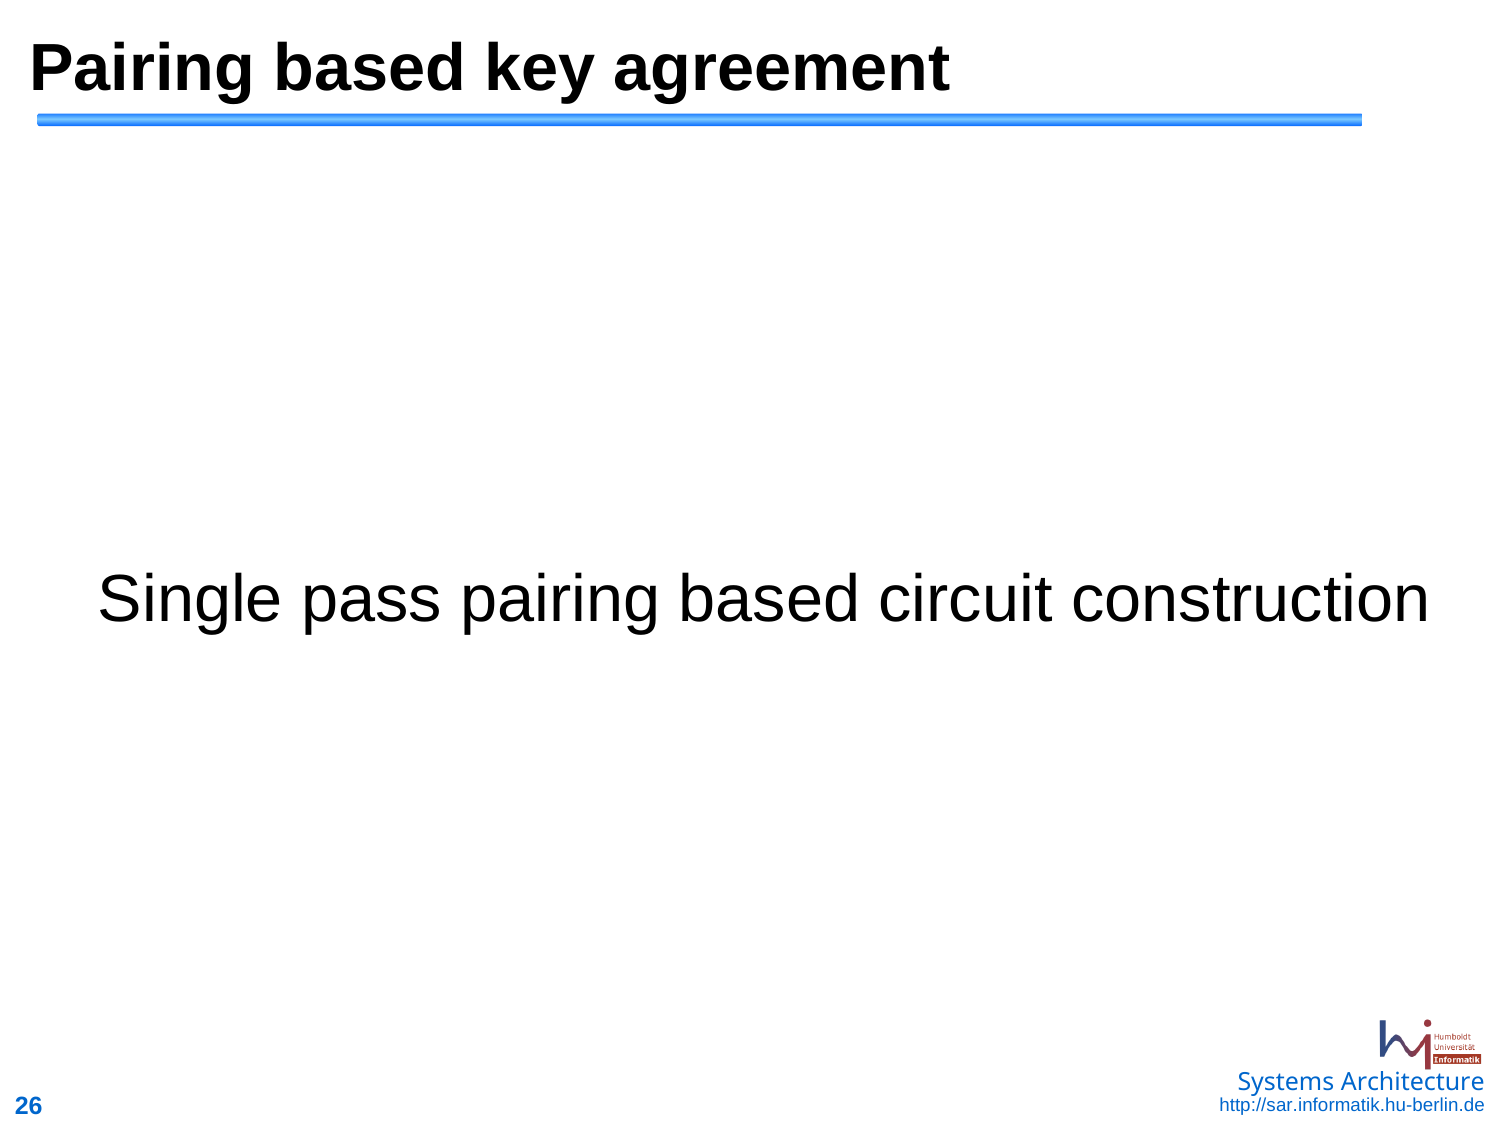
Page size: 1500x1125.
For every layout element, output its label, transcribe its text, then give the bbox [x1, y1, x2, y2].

title Pairing based key agreement [29, 19, 1500, 115]
picture [1376, 1052, 1483, 1071]
subtitle Single pass pairing based circuit construction [29, 144, 1500, 1052]
